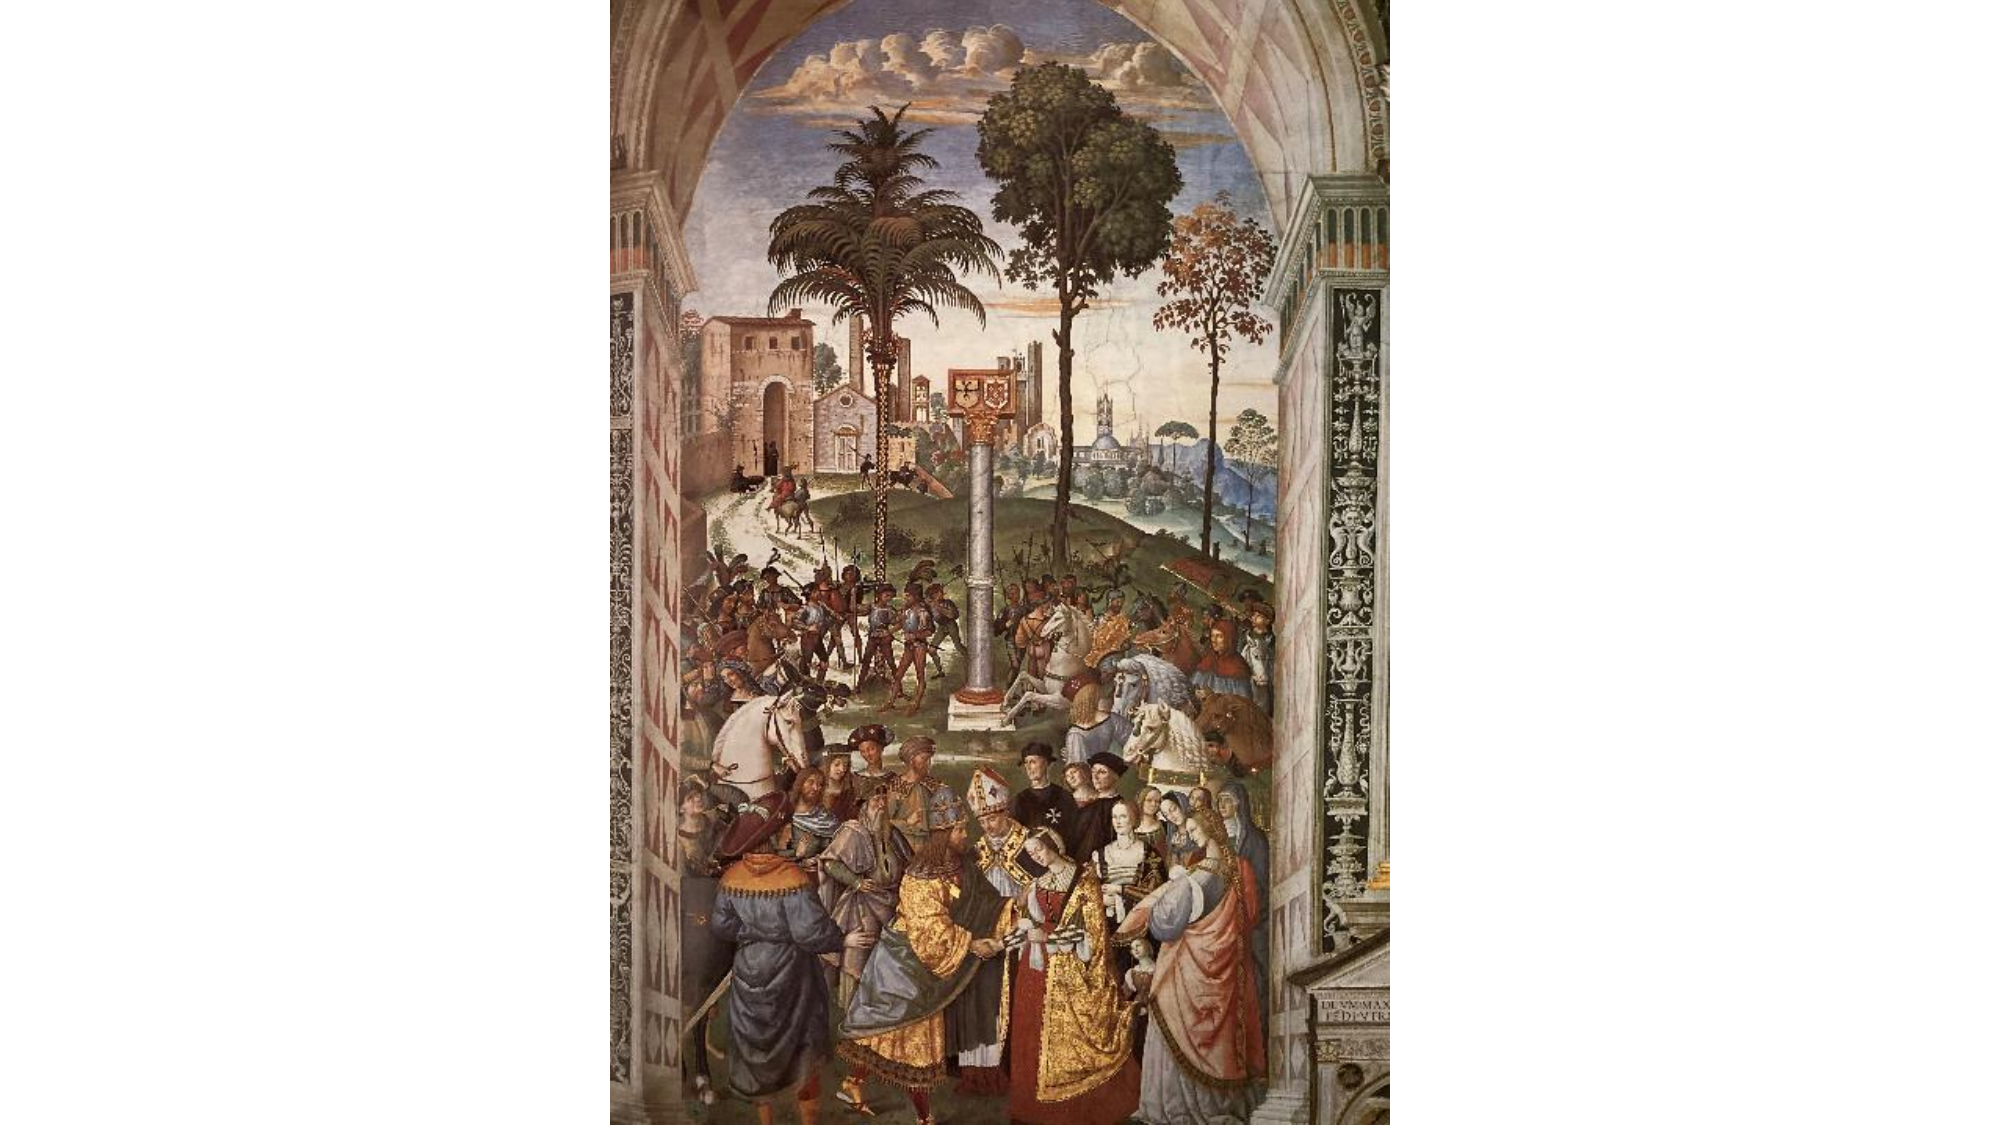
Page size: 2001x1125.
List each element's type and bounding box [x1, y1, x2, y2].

picture [610, 0, 1390, 1125]
